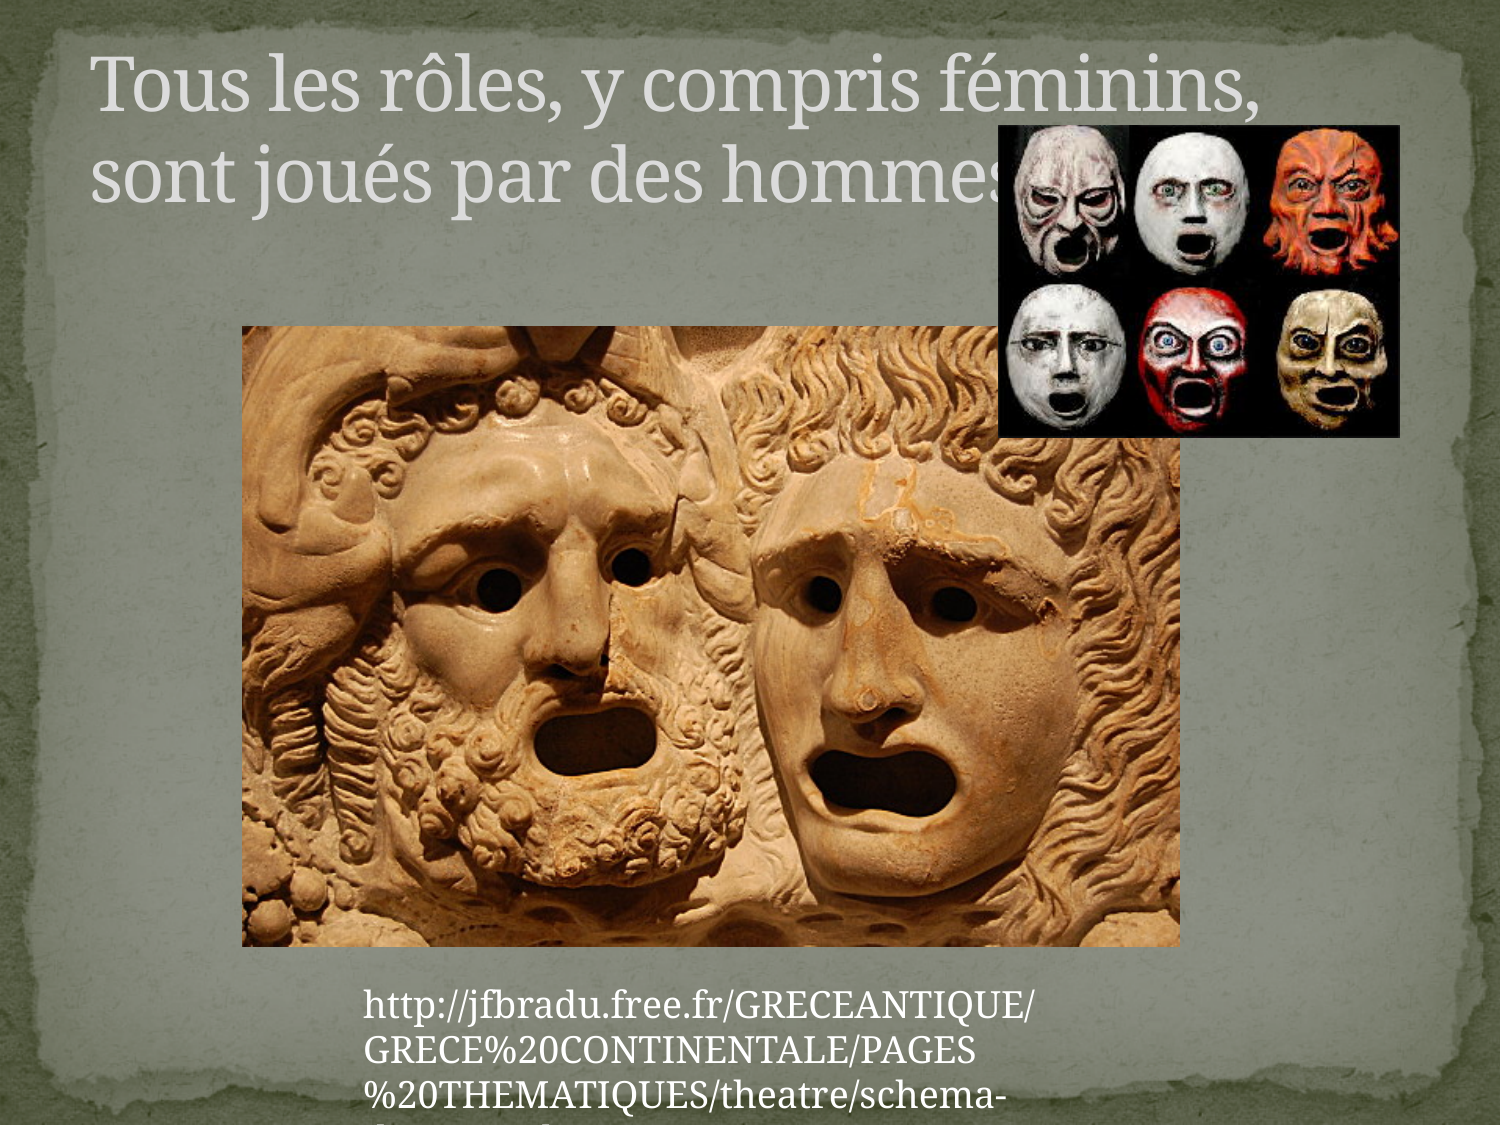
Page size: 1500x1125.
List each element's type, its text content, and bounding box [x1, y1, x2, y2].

text_box http://jfbradu.free.fr/GRECEANTIQUE/GRECE%20CONTINENTALE/PAGES%20THEMATIQUES/theatre/schema-theatres.php3 [348, 973, 1099, 1125]
title Tous les rôles, y compris féminins, sont joués par des hommes. [75, 24, 1425, 225]
picture [0, 0, 1500, 1125]
